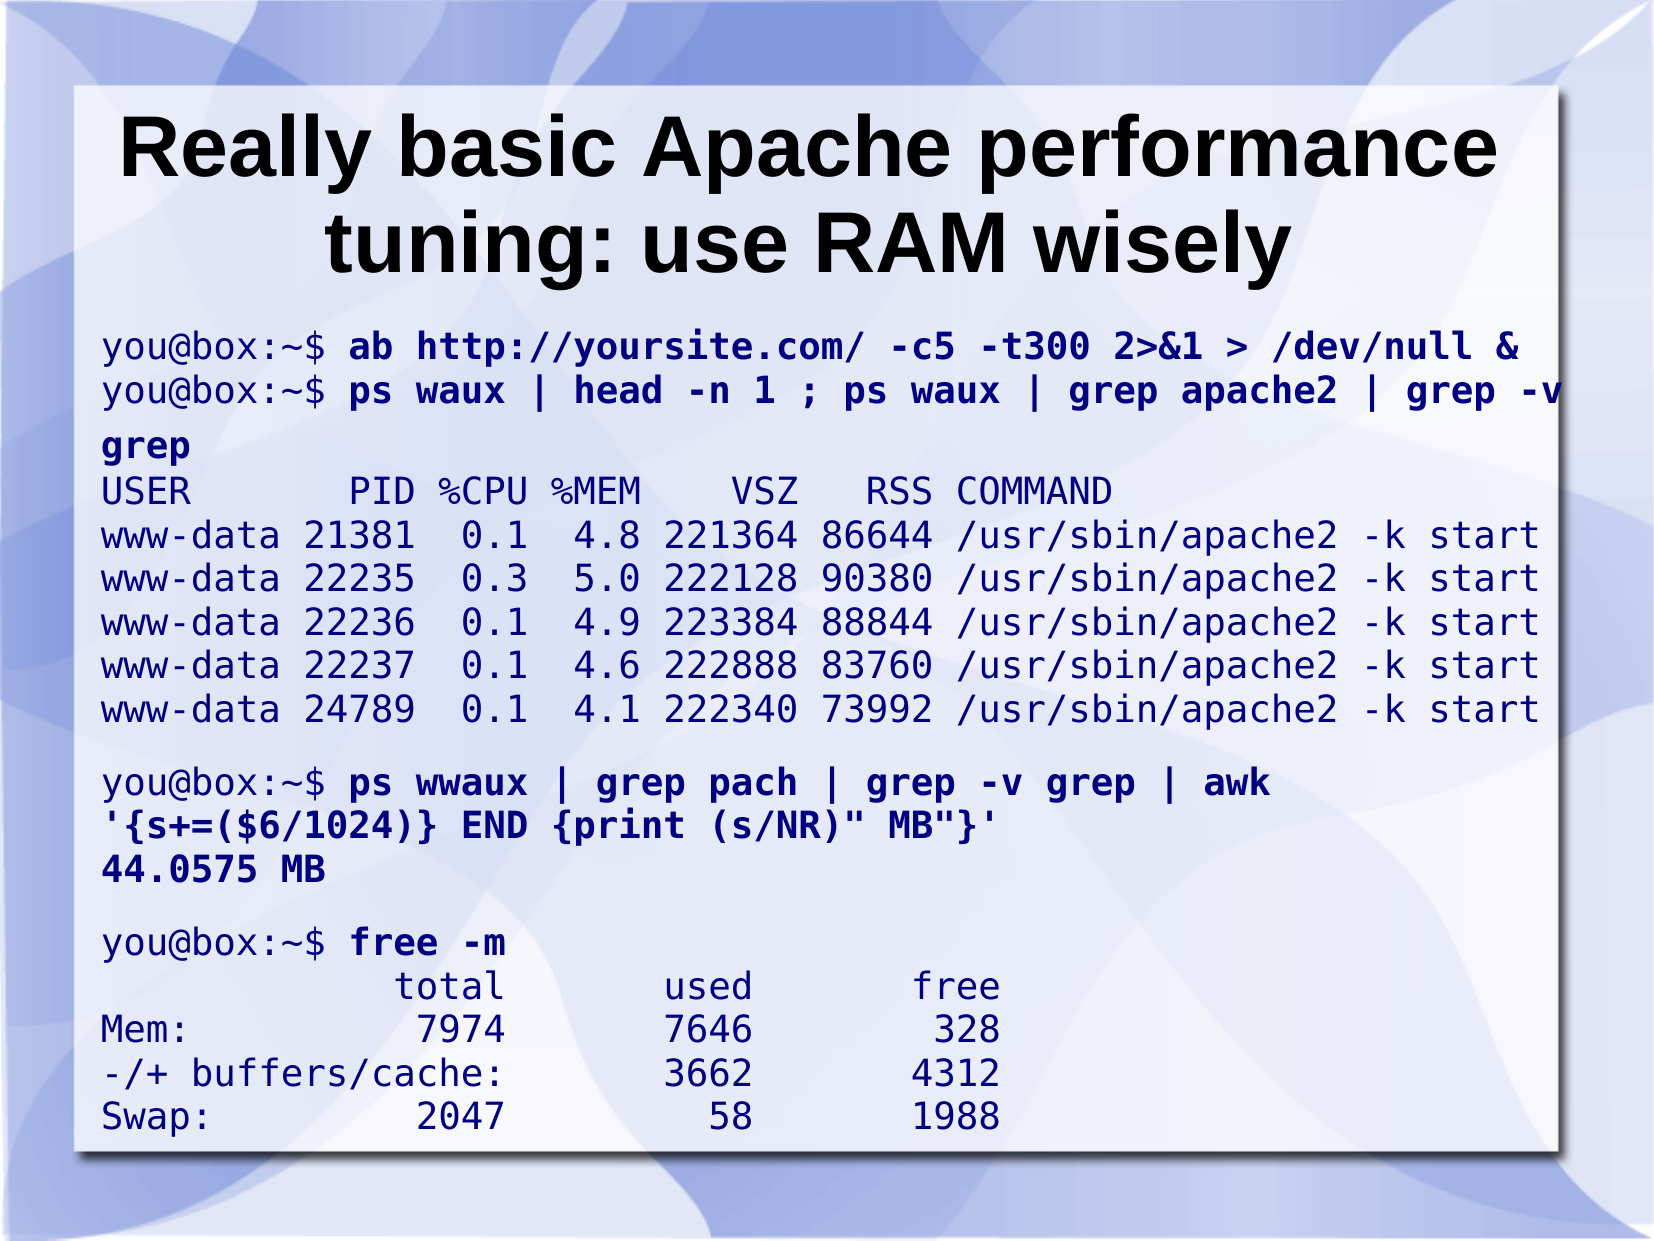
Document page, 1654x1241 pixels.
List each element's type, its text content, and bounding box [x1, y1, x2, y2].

title Really basic Apache performance tuning: use RAM wisely [82, 90, 1536, 298]
list you@box:~$ ab http://yoursite.com/ -c5 -t300 2>&1 > /dev/null & you@box:~$ ps waux | head -n 1 ; ps waux | grep apache2 | grep -v grep USER PID %CPU %MEM VSZ RSS COMMAND www-data 21381 0.1 4.8 221364 86644 /usr/sbin/apache2 -k start www-data 22235 0.3 5.0 222128 90380 /usr/sbin/apache2 -k start www-data 22236 0.1 4.9 223384 88844 /usr/sbin/apache2 -k start www-data 22237 0.1 4.6 222888 83760 /usr/sbin/apache2 -k start www-data 24789 0.1 4.1 222340 73992 /usr/sbin/apache2 -k start you@box:~$ ps wwaux | grep pach | grep -v grep | awk '{s+=($6/1024)} END {print (s/NR)" MB"}' 44.0575 MB you@box:~$ free -m total used free Mem: 7974 7646 328 -/+ buffers/cache: 3662 4312 Swap: 2047 58 1988 [30, 324, 1591, 1139]
picture [0, 0, 1654, 1241]
